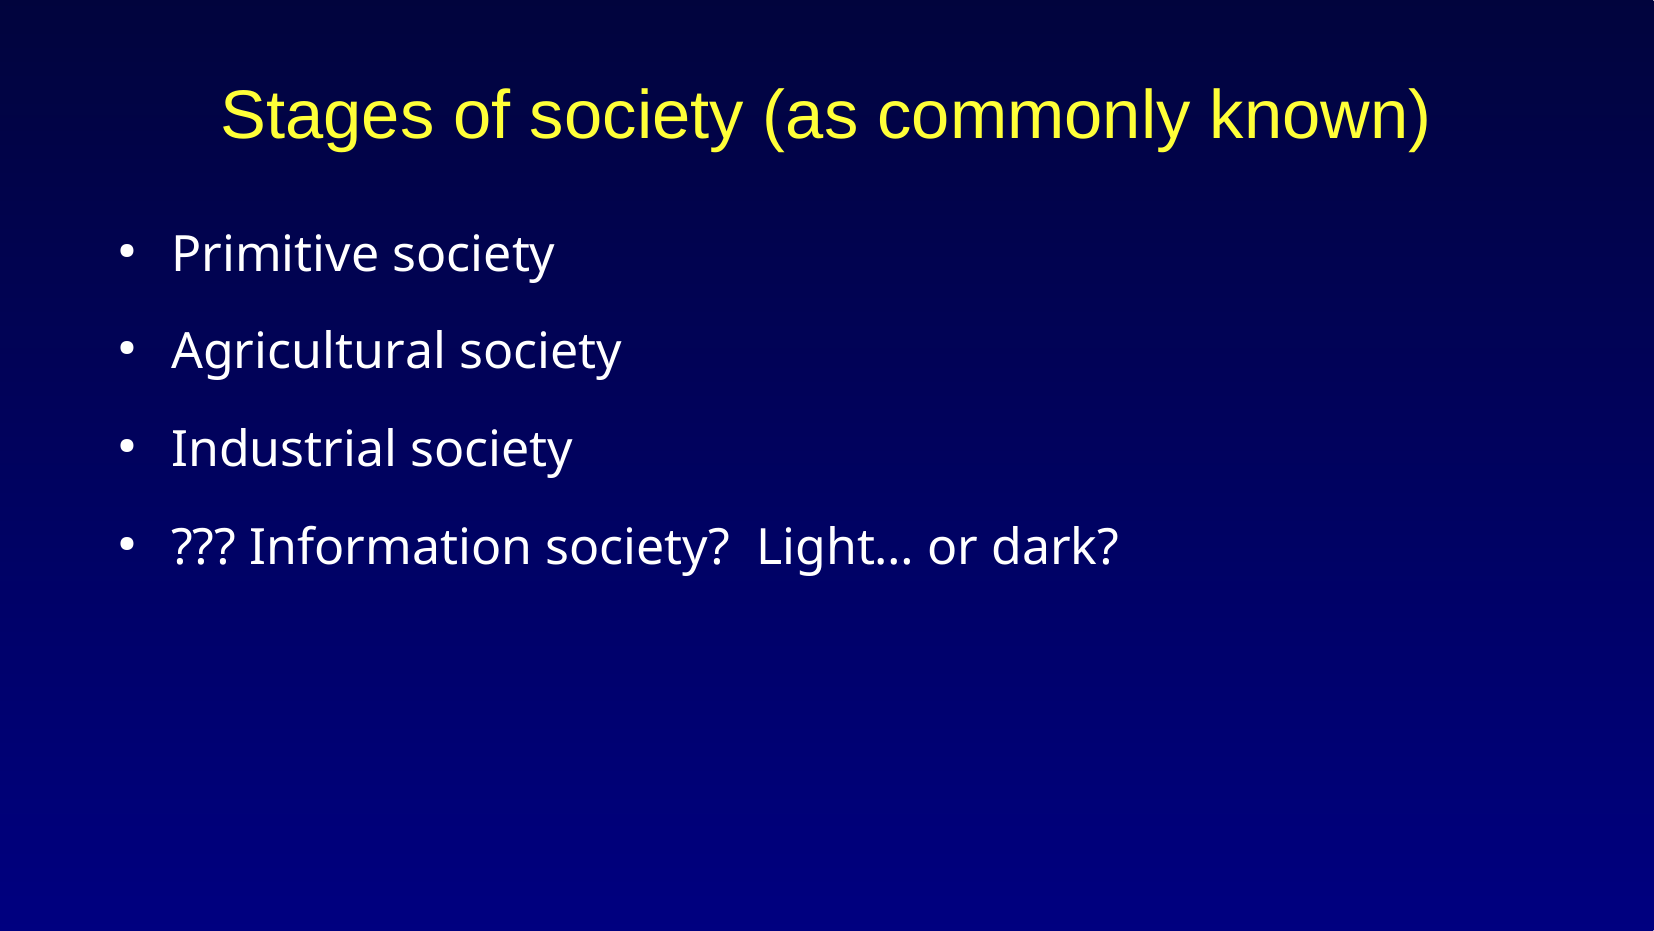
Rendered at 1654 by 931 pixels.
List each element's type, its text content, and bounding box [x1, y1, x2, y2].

title Stages of society (as commonly known) [82, 37, 1571, 193]
list Primitive society Agricultural society Industrial society ??? Information society? Light… or dark? [82, 217, 1571, 758]
